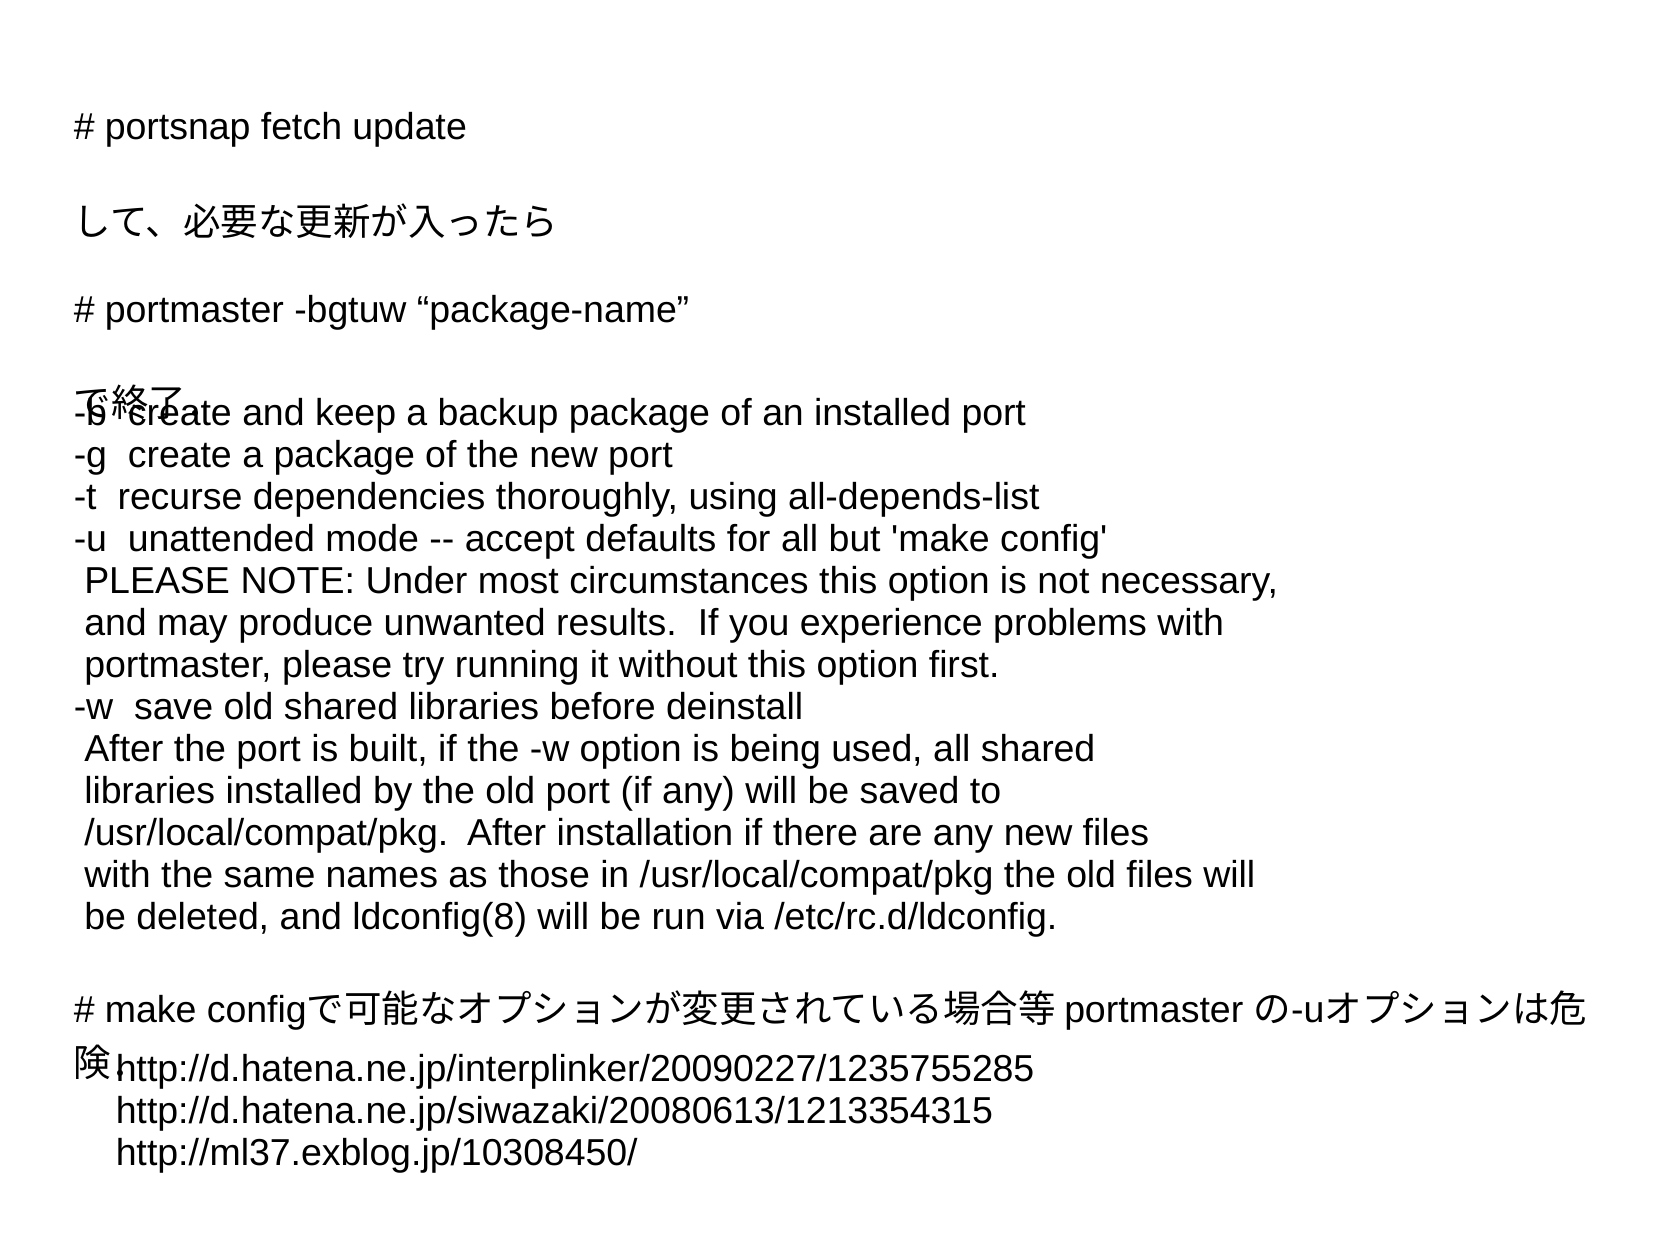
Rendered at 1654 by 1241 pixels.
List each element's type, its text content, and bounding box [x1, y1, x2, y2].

text_box # portsnap fetch update して、必要な更新が入ったら # portmaster -bgtuw “package-name” で終了． [59, 88, 1590, 380]
text_box -b create and keep a backup package of an installed port -g create a package of the new port -t recurse dependencies thoroughly, using all-depends-list -u unattended mode -- accept defaults for all but 'make config' PLEASE NOTE: Under most circumstances this option is not necessary, and may produce unwanted results. If you experience problems with portmaster, please try running it without this option first. -w save old shared libraries before deinstall After the port is built, if the -w option is being used, all shared libraries installed by the old port (if any) will be saved to /usr/local/compat/pkg. After installation if there are any new files with the same names as those in /usr/local/compat/pkg the old files will be deleted, and ldconfig(8) will be run via /etc/rc.d/ldconfig. # make configで可能なオプションが変更されている場合等 portmaster の-uオプションは危険． [59, 383, 1607, 1025]
text_box http://d.hatena.ne.jp/interplinker/20090227/1235755285 http://d.hatena.ne.jp/siwazaki/20080613/1213354315 http://ml37.exblog.jp/10308450/ [59, 1040, 1075, 1182]
